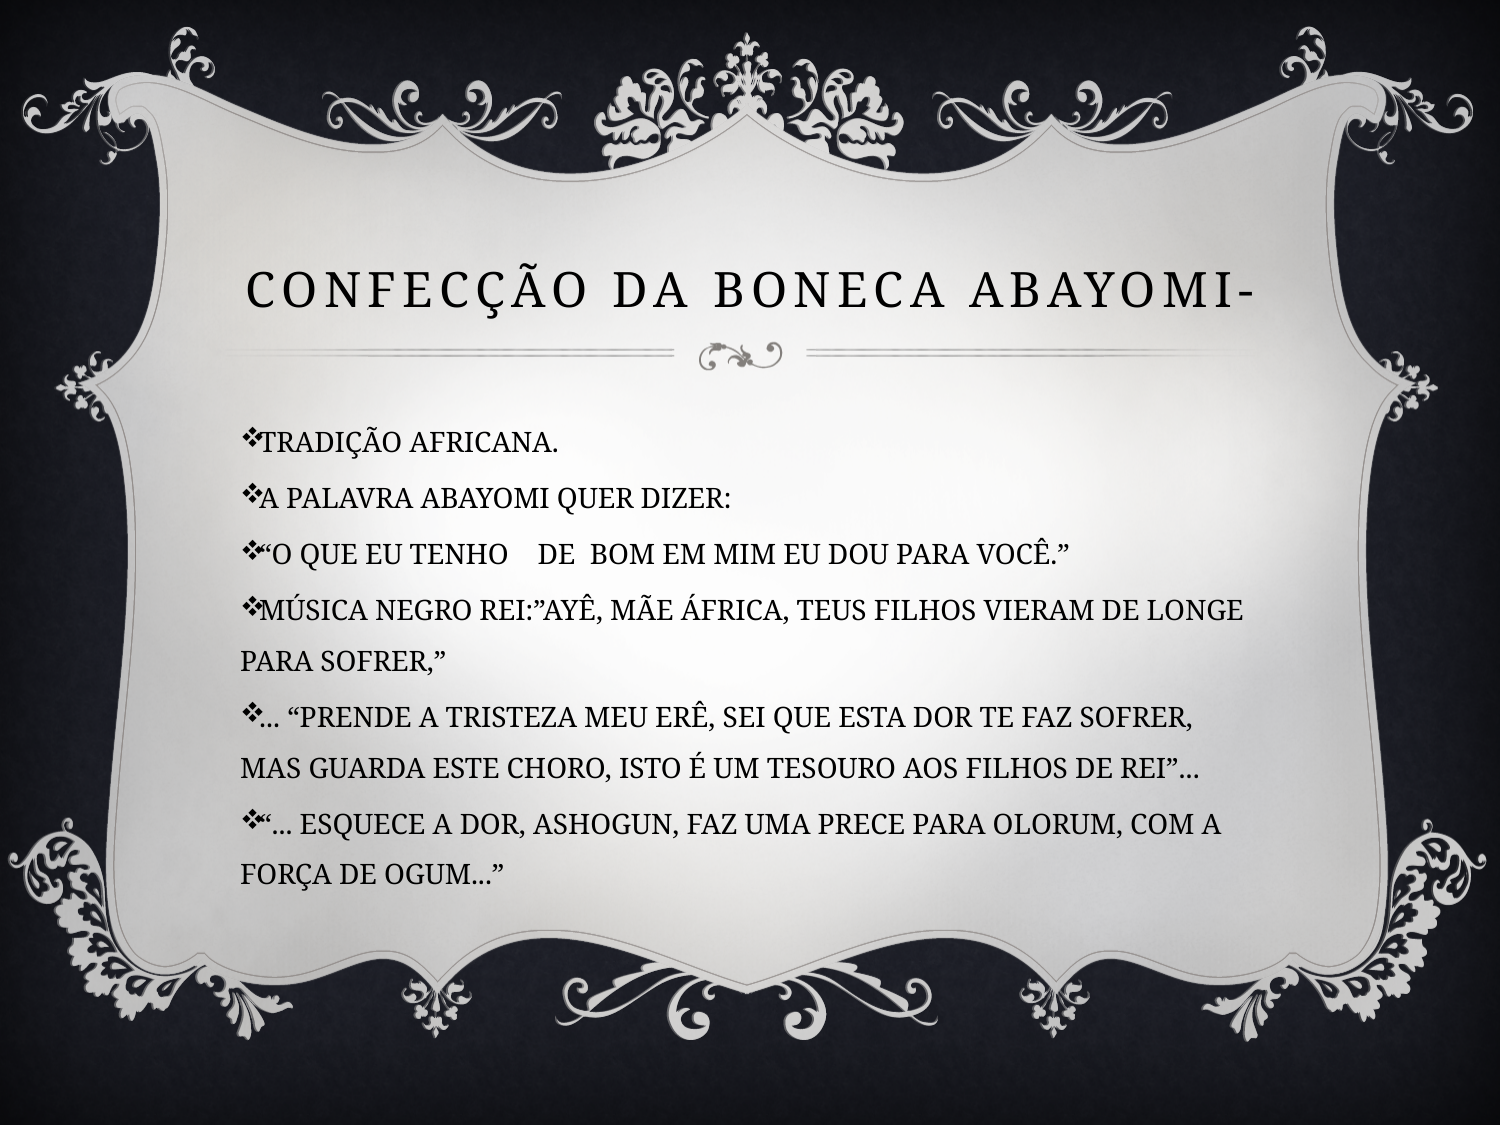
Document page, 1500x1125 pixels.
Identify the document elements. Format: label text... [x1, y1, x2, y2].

title CONFECÇÃO DA BONECA ABAYOMI- [225, 212, 1275, 325]
list TRADIÇÃO AFRICANA. A PALAVRA ABAYOMI QUER DIZER: “O QUE EU TENHO DE BOM EM MIM EU DOU PARA VOCÊ.” MÚSICA NEGRO REI:”AYÊ, MÃE ÁFRICA, TEUS FILHOS VIERAM DE LONGE PARA SOFRER,” ... “PRENDE A TRISTEZA MEU ERÊ, SEI QUE ESTA DOR TE FAZ SOFRER, MAS GUARDA ESTE CHORO, ISTO É UM TESOURO AOS FILHOS DE REI”... “... ESQUECE A DOR, ASHOGUN, FAZ UMA PRECE PARA OLORUM, COM A FORÇA DE OGUM...” [225, 399, 1275, 900]
picture [0, 0, 1500, 1125]
